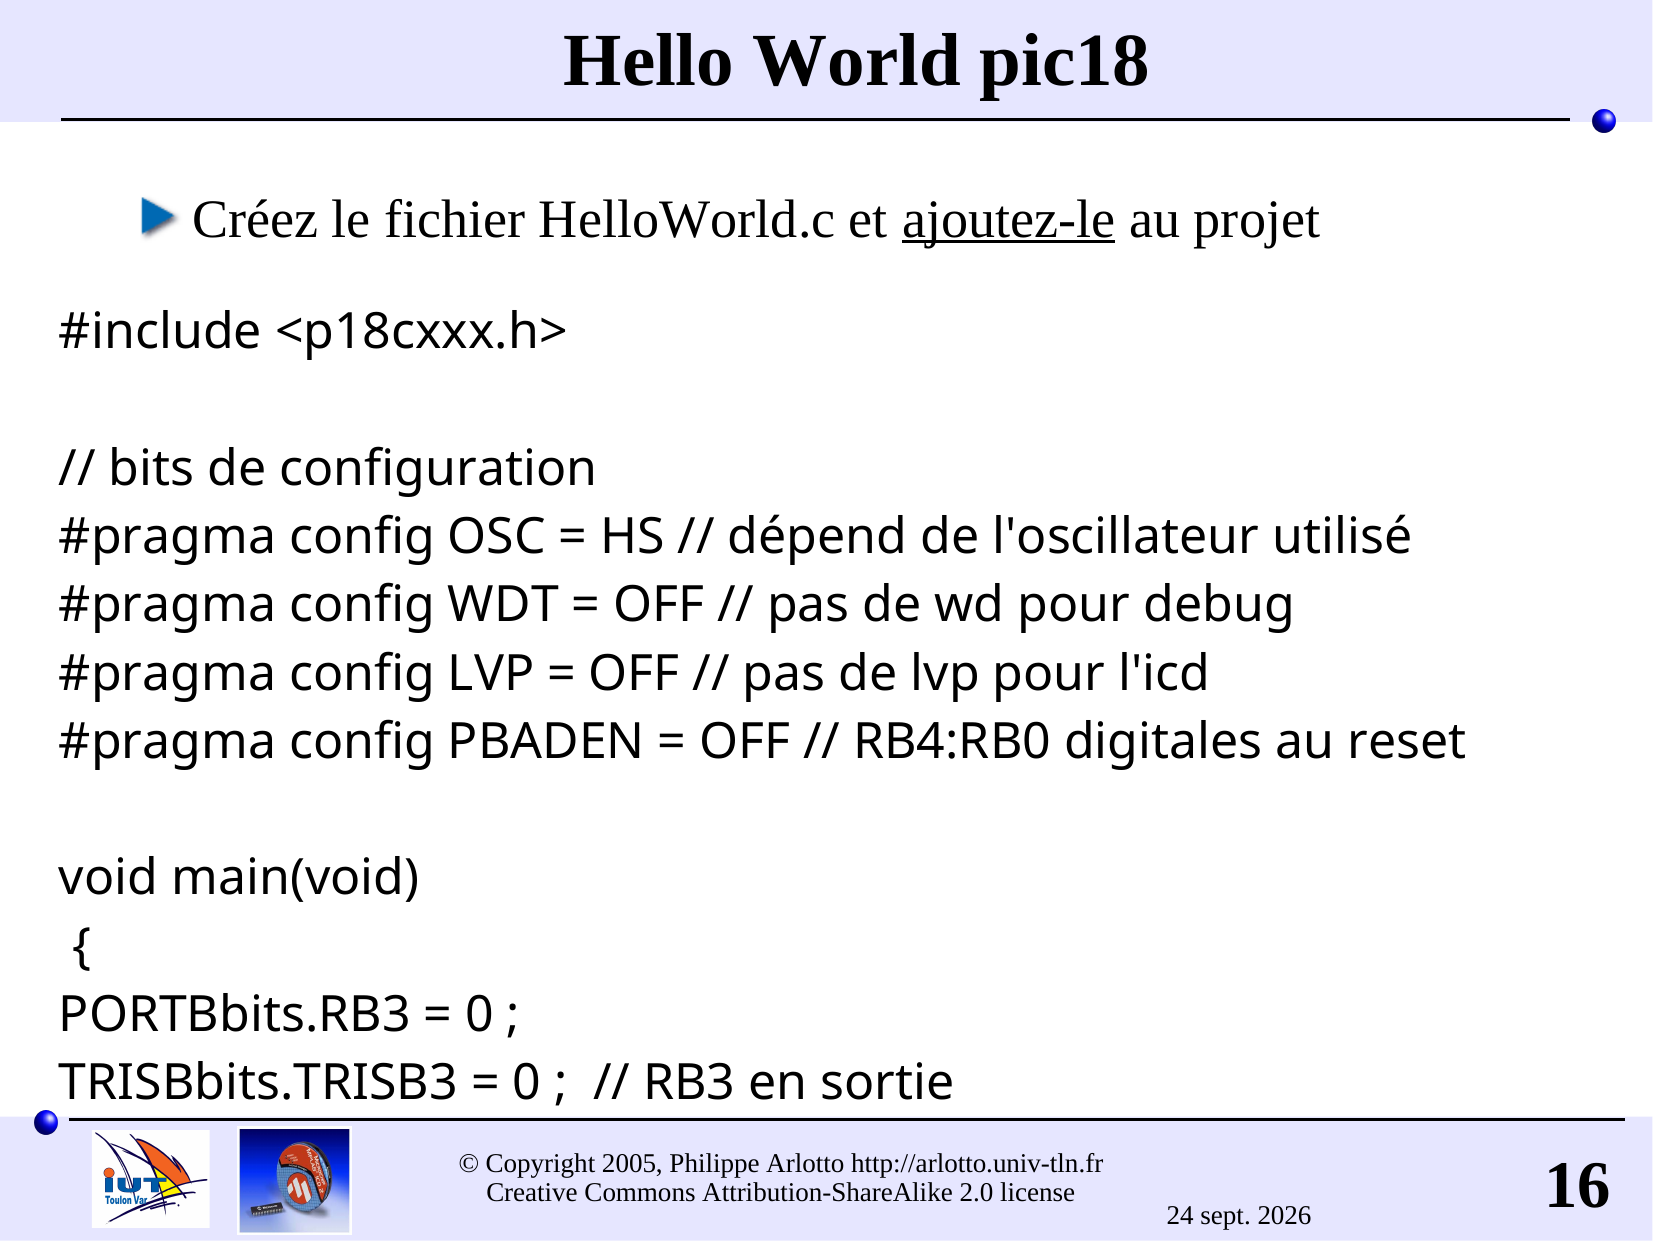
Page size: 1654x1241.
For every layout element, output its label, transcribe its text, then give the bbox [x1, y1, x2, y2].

list Créez le fichier HelloWorld.c et ajoutez-le au projet [121, 188, 1534, 295]
text_box #include <p18cxxx.h> // bits de configuration #pragma config OSC = HS // dépend de l'oscillateur utilisé #pragma config WDT = OFF // pas de wd pour debug #pragma config LVP = OFF // pas de lvp pour l'icd #pragma config PBADEN = OFF // RB4:RB0 digitales au reset void main(void) { PORTBbits.RB3 = 0 ; TRISBbits.TRISB3 = 0 ; // RB3 en sortie [59, 295, 1595, 1000]
title Hello World pic18 [95, 11, 1585, 110]
picture [237, 1126, 352, 1235]
